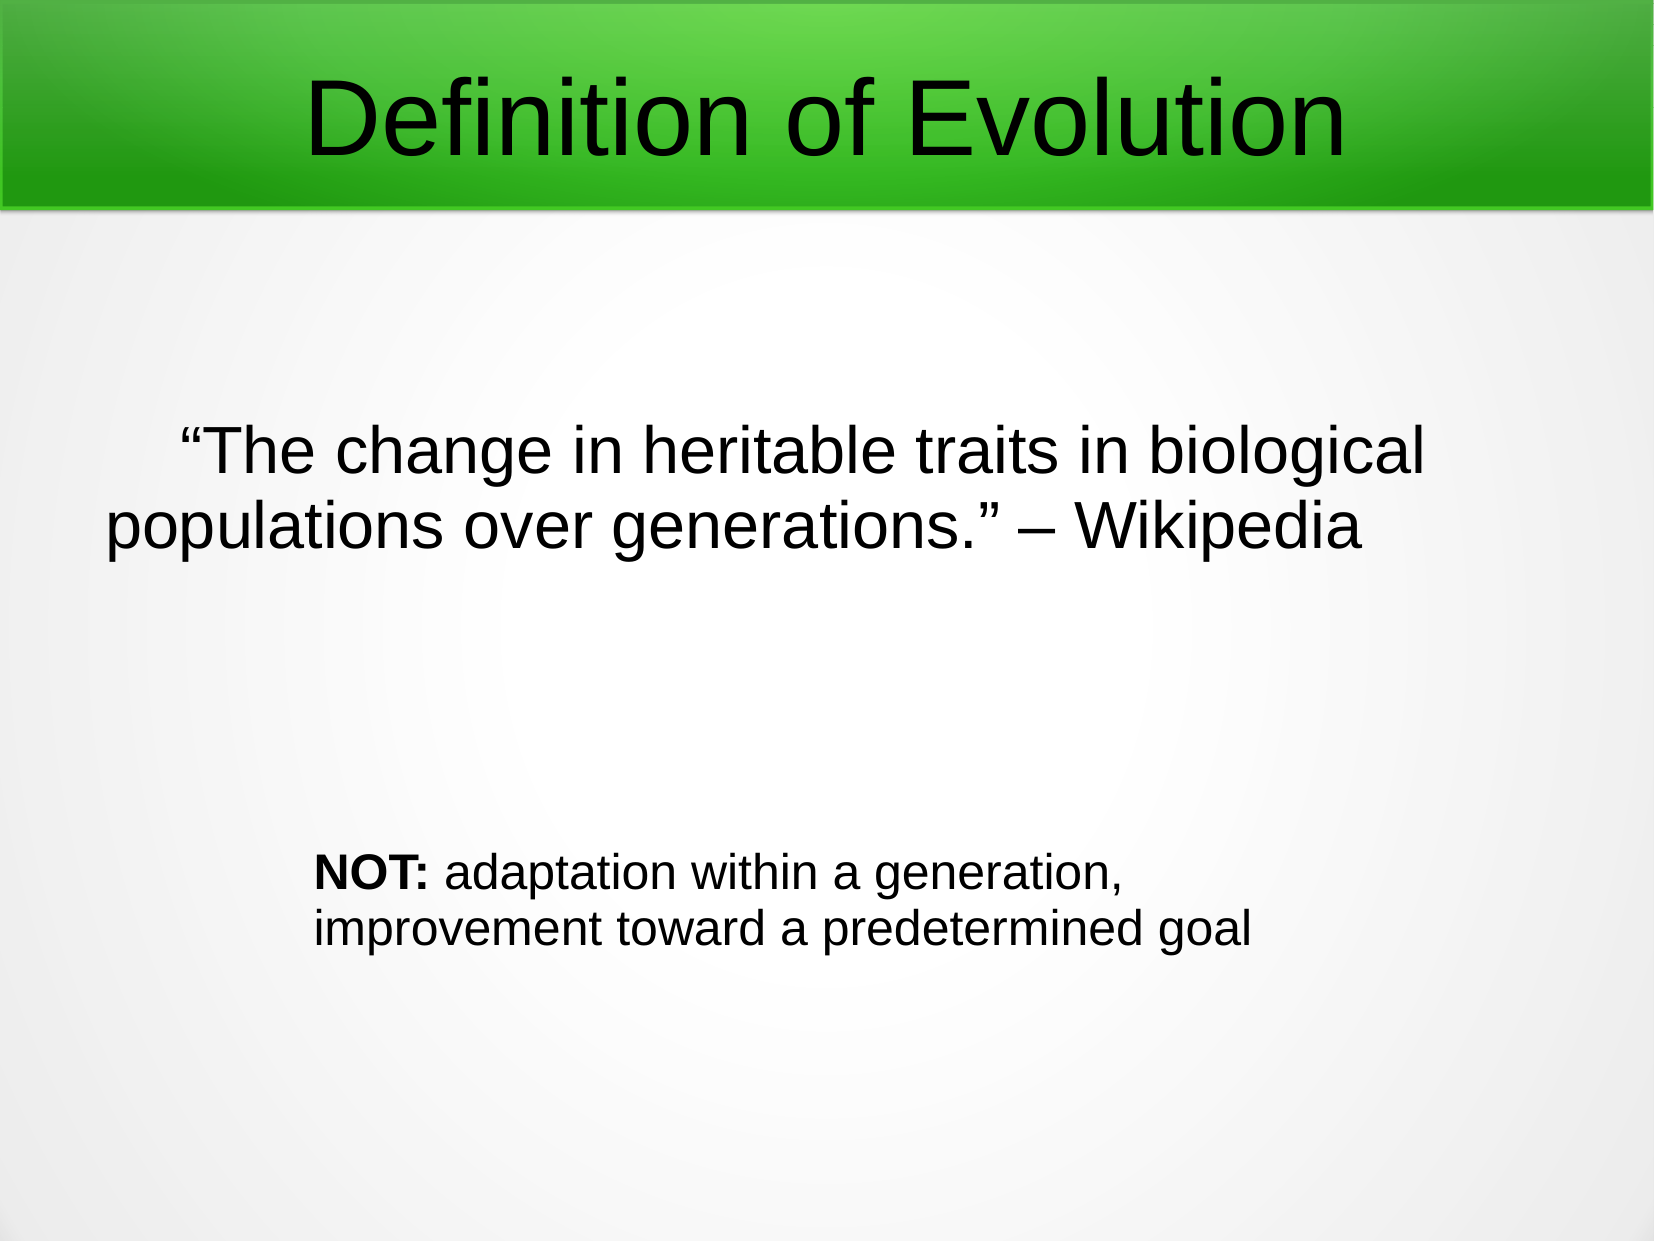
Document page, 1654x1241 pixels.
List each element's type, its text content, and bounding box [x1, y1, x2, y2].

subtitle “The change in heritable traits in biological populations over generations.” – Wikipedia [104, 314, 1530, 662]
text_box NOT: adaptation within a generation, improvement toward a predetermined goal [298, 836, 1268, 965]
title Definition of Evolution [82, 47, 1571, 189]
